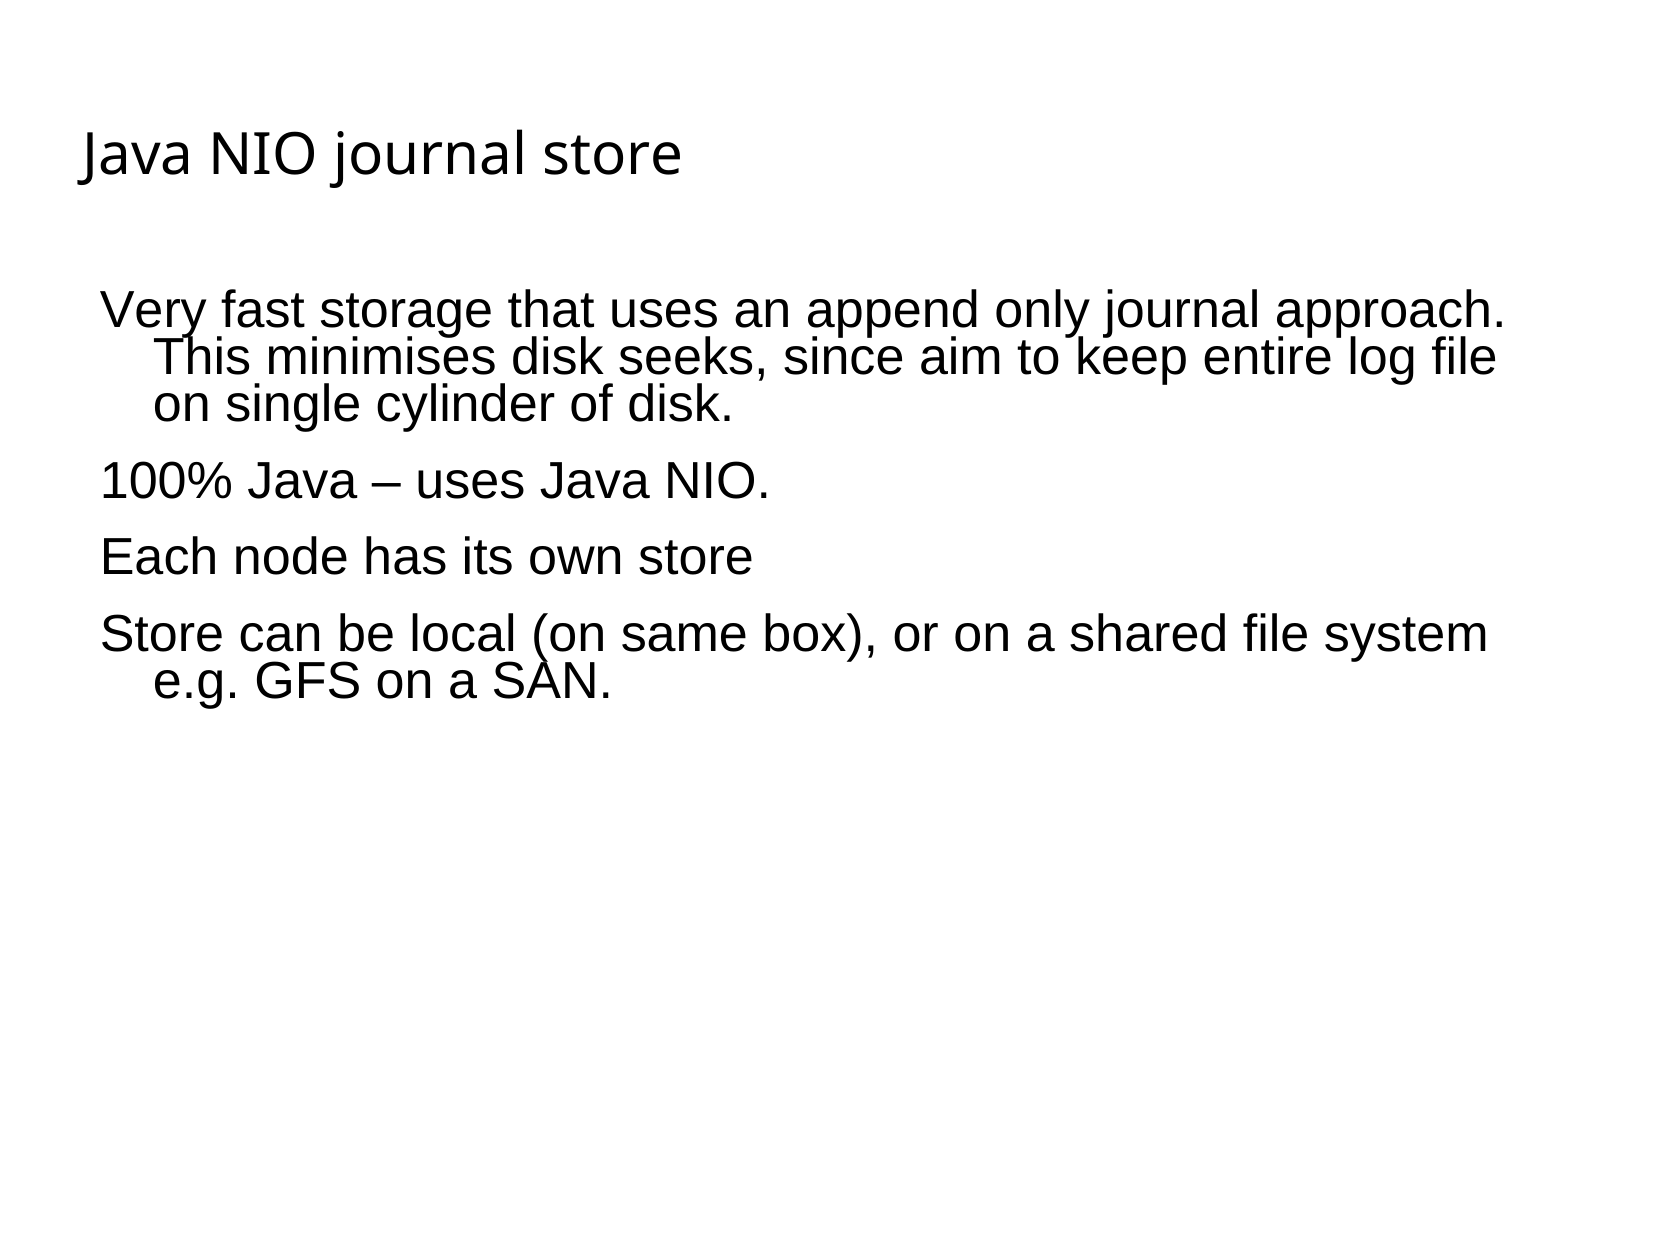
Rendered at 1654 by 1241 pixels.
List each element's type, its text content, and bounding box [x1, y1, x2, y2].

title Java NIO journal store [82, 56, 1571, 249]
list Very fast storage that uses an append only journal approach. This minimises disk seeks, since aim to keep entire log file on single cylinder of disk. 100% Java – uses Java NIO. Each node has its own store Store can be local (on same box), or on a shared file system e.g. GFS on a SAN. [82, 290, 1571, 1094]
